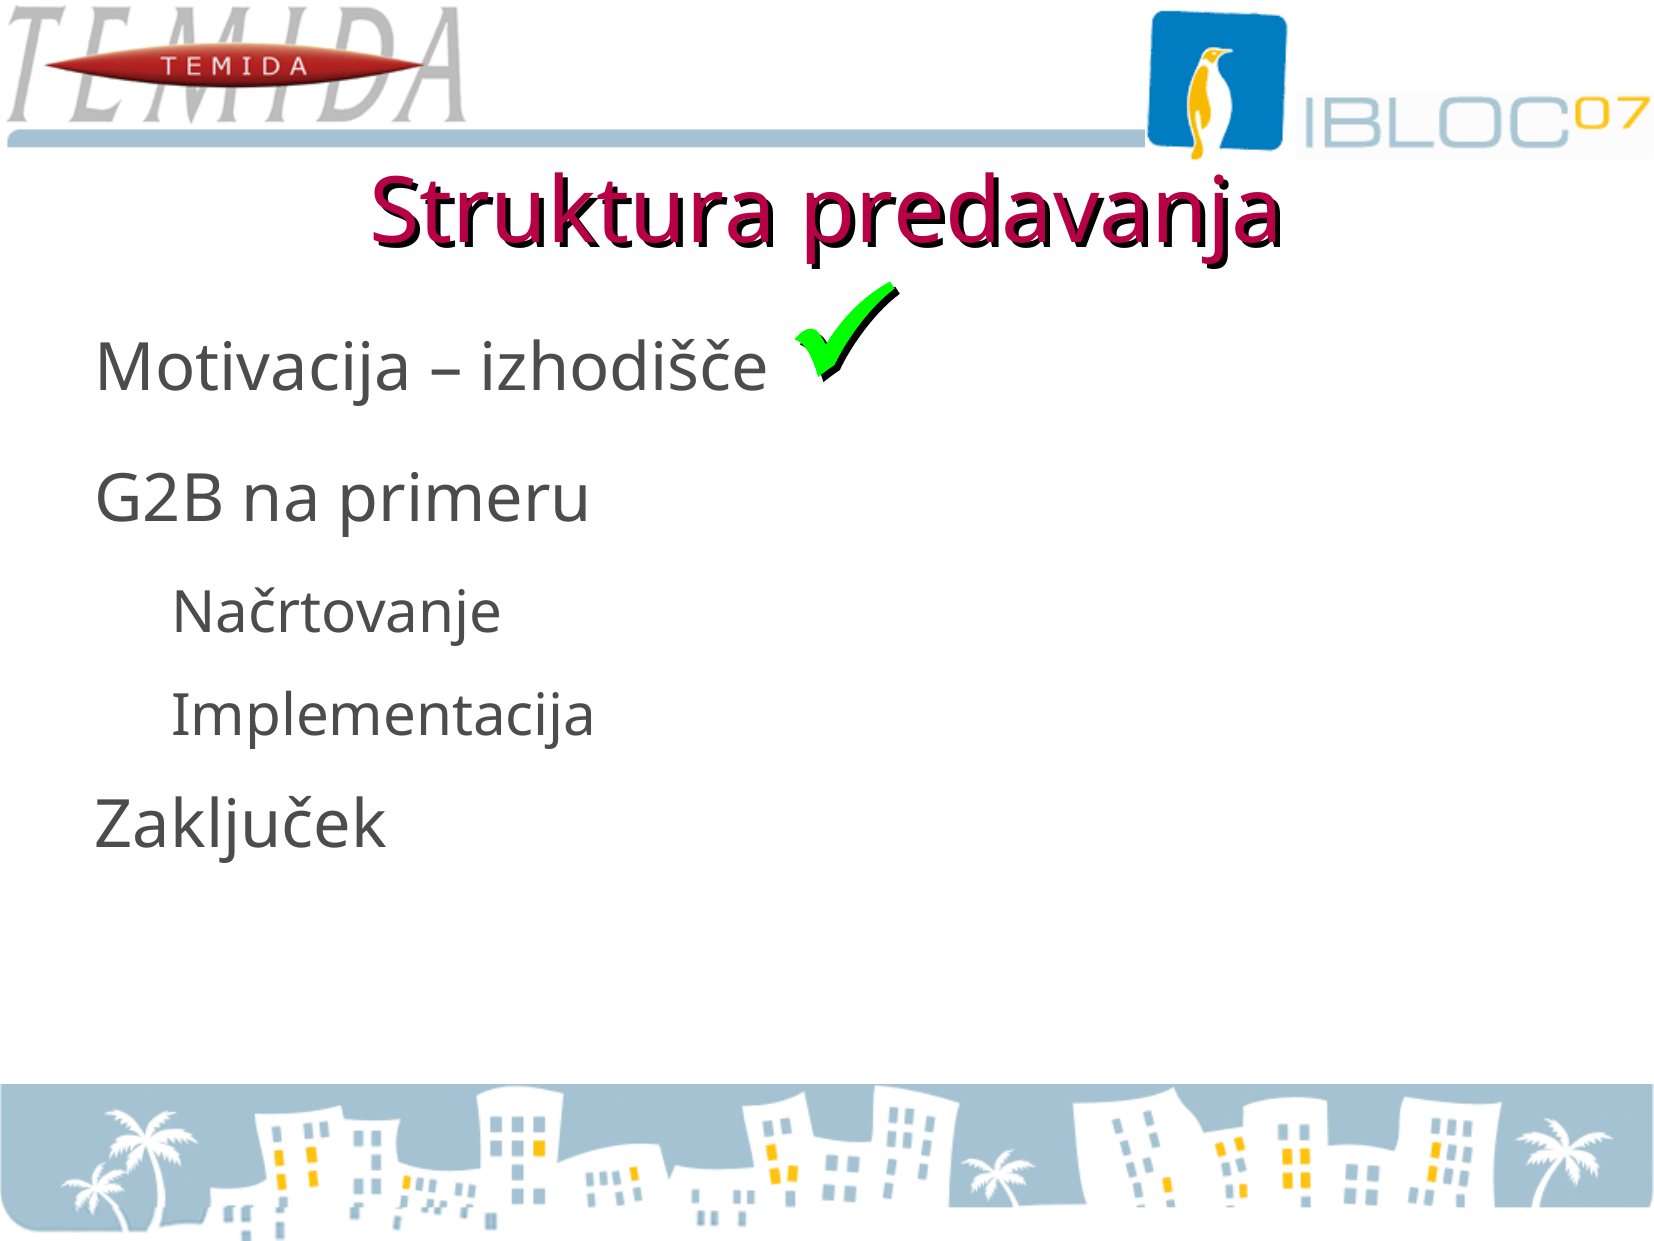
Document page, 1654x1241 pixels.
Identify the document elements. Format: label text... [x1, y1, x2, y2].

list Motivacija – izhodišče  G2B na primeru Načrtovanje Implementacija Zaključek [76, 295, 1565, 1078]
picture [6, 5, 1654, 125]
title Struktura predavanja [0, 125, 1654, 289]
picture [0, 1084, 1654, 1241]
